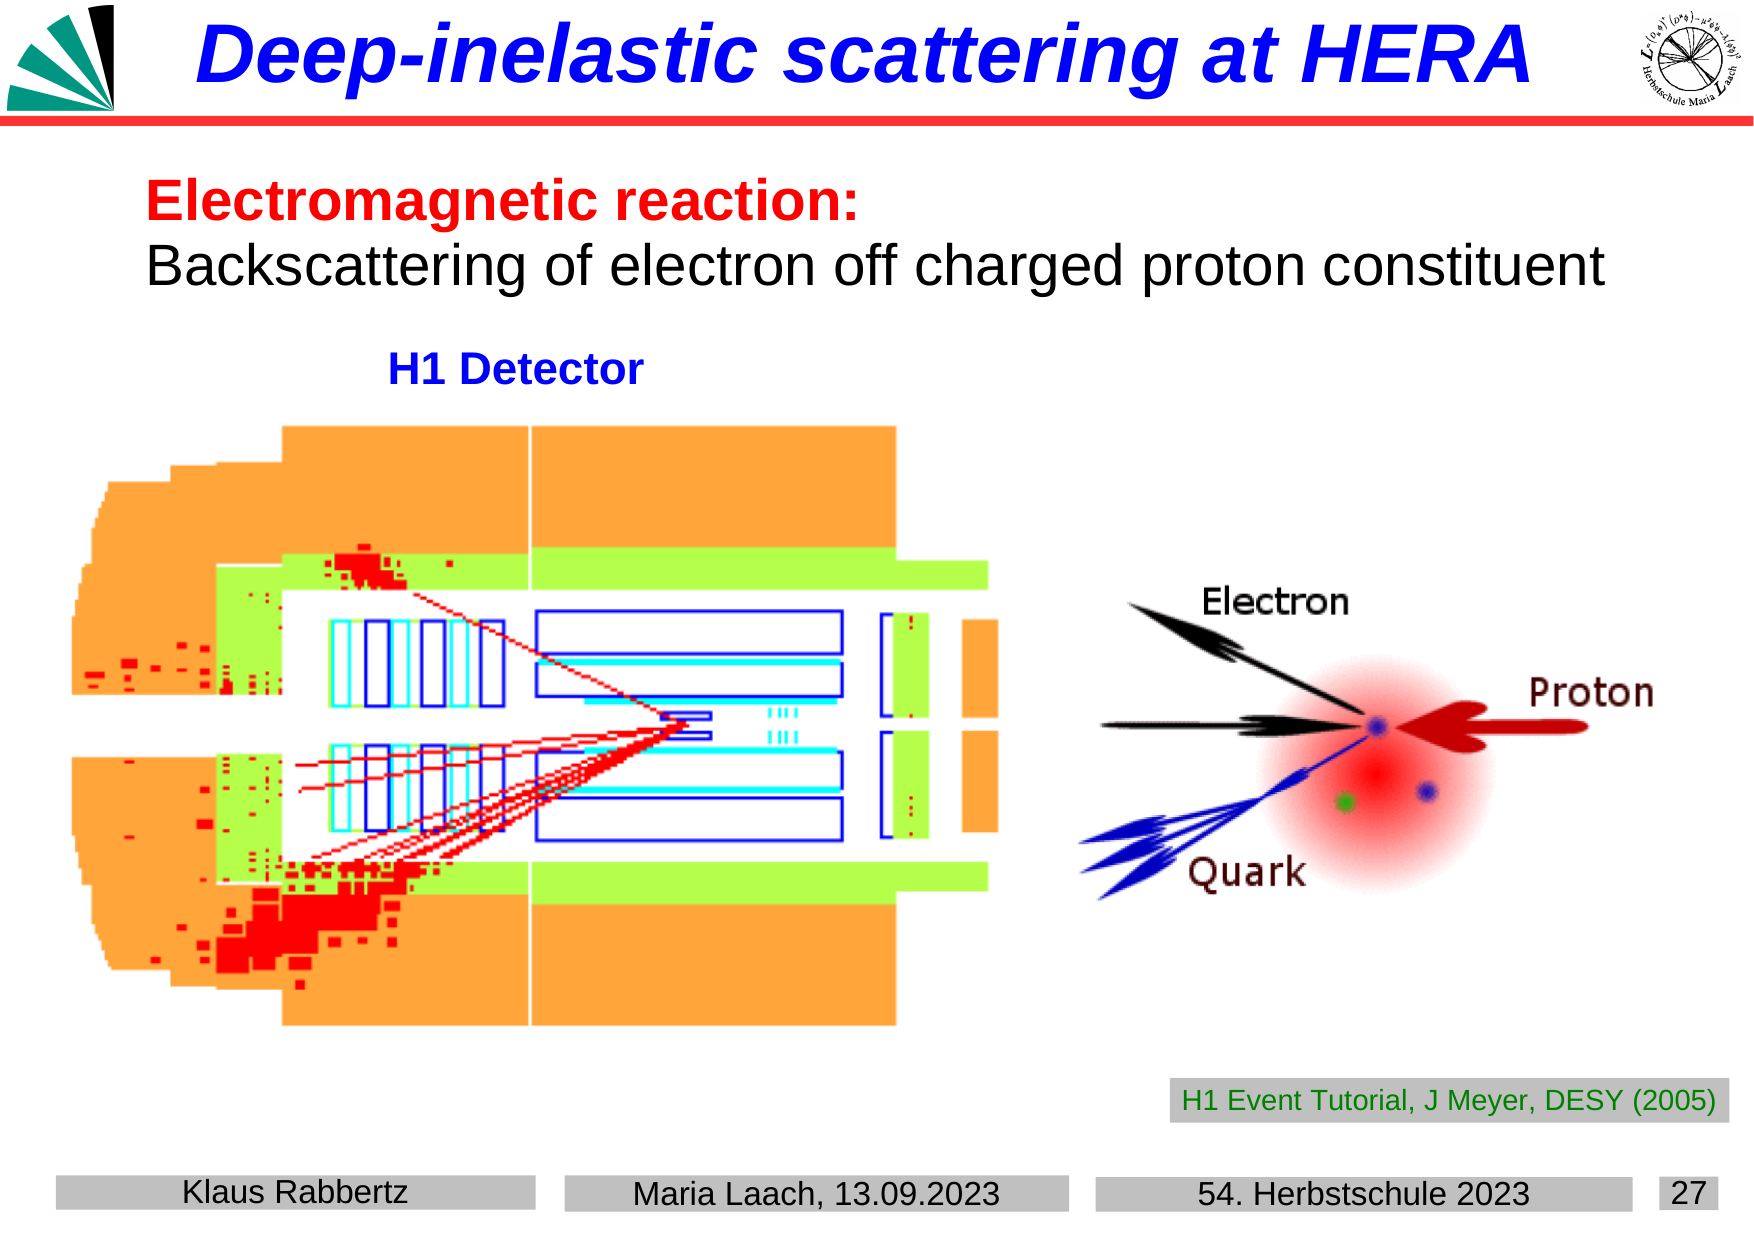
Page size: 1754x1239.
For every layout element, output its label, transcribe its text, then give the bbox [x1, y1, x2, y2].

picture [7, 5, 114, 112]
text_box Electromagnetic reaction: Backscattering of electron off charged proton constituent [133, 161, 1620, 304]
text_box H1 Event Tutorial, J Meyer, DESY (2005) [1169, 1077, 1730, 1123]
title Deep-inelastic scattering at HERA [120, 0, 1612, 107]
picture [1641, 11, 1741, 106]
text_box H1 Detector [375, 336, 657, 400]
picture [1077, 568, 1660, 915]
picture [55, 413, 1002, 1043]
